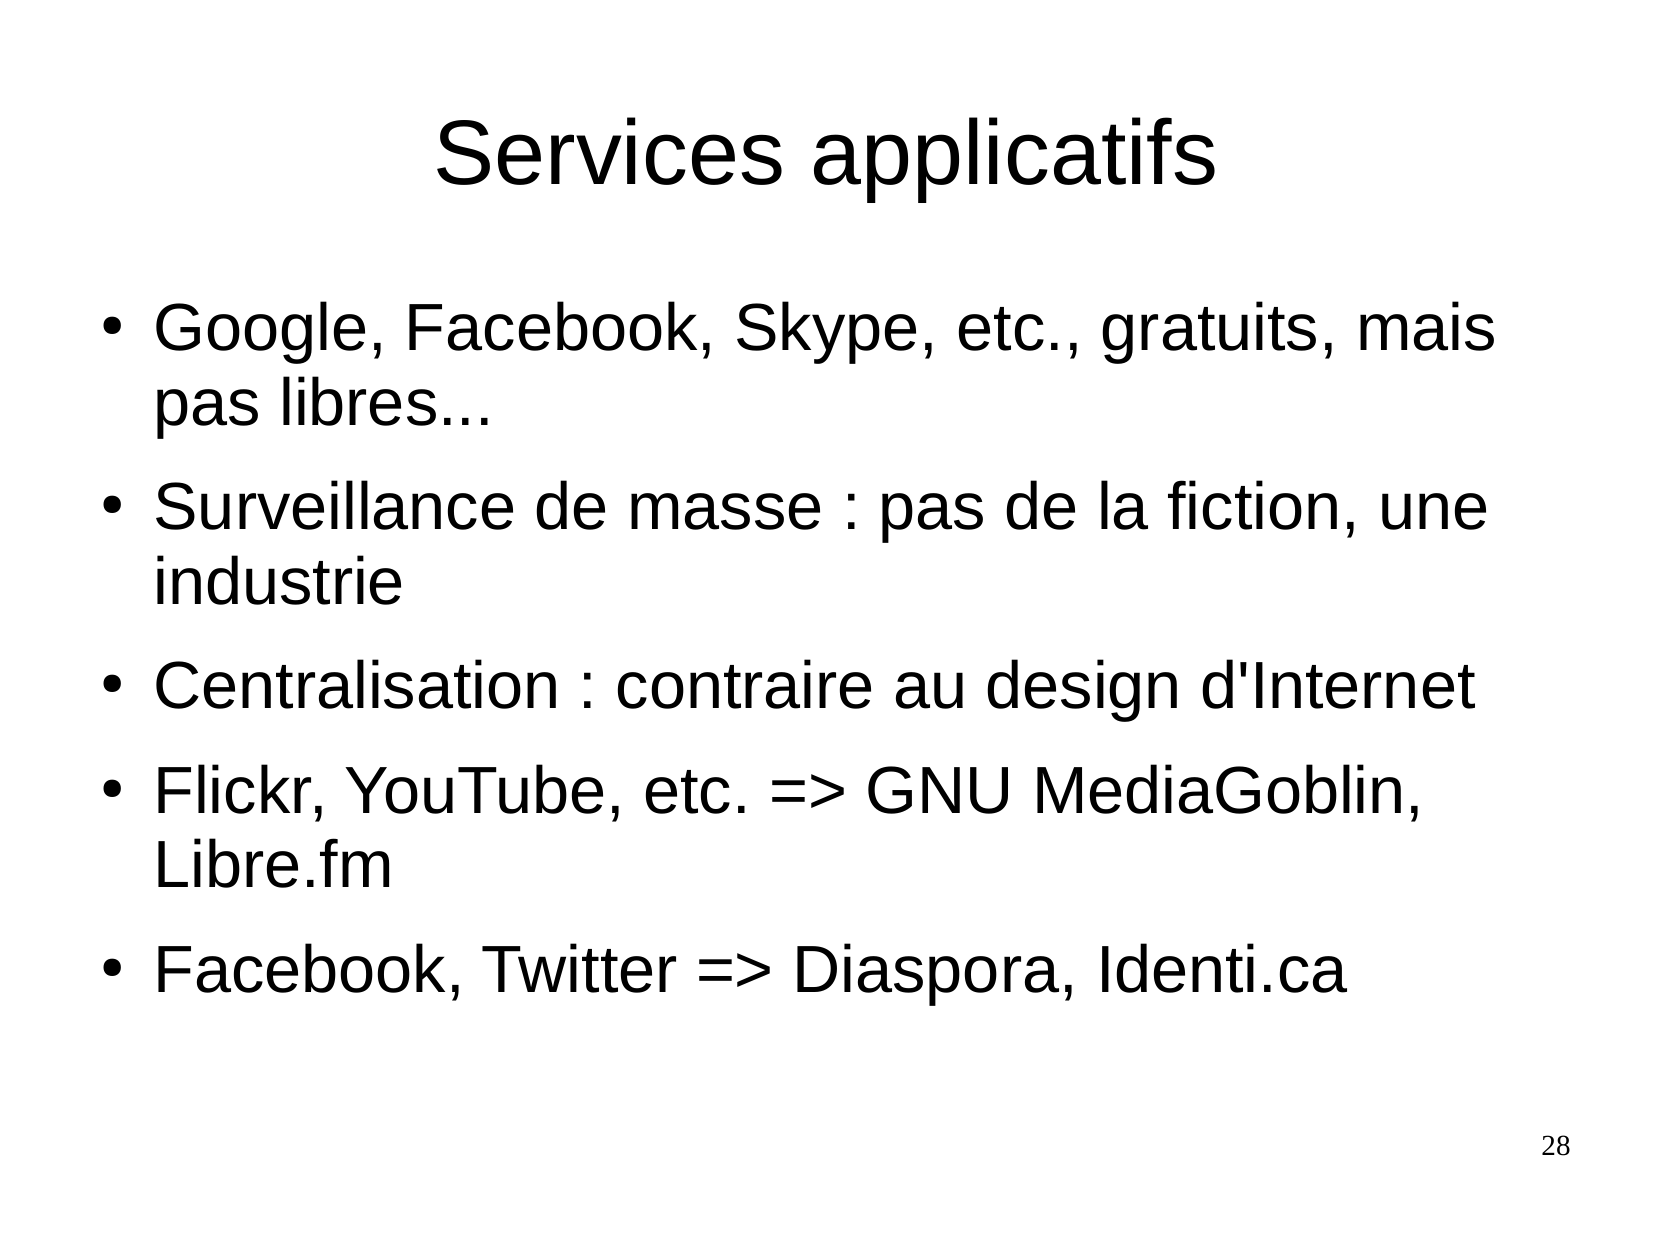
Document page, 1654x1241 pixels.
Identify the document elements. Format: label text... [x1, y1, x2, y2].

list Google, Facebook, Skype, etc., gratuits, mais pas libres... Surveillance de masse : pas de la fiction, une industrie Centralisation : contraire au design d'Internet Flickr, YouTube, etc. => GNU MediaGoblin, Libre.fm Facebook, Twitter => Diaspora, Identi.ca [82, 290, 1538, 1010]
title Services applicatifs [82, 49, 1571, 257]
